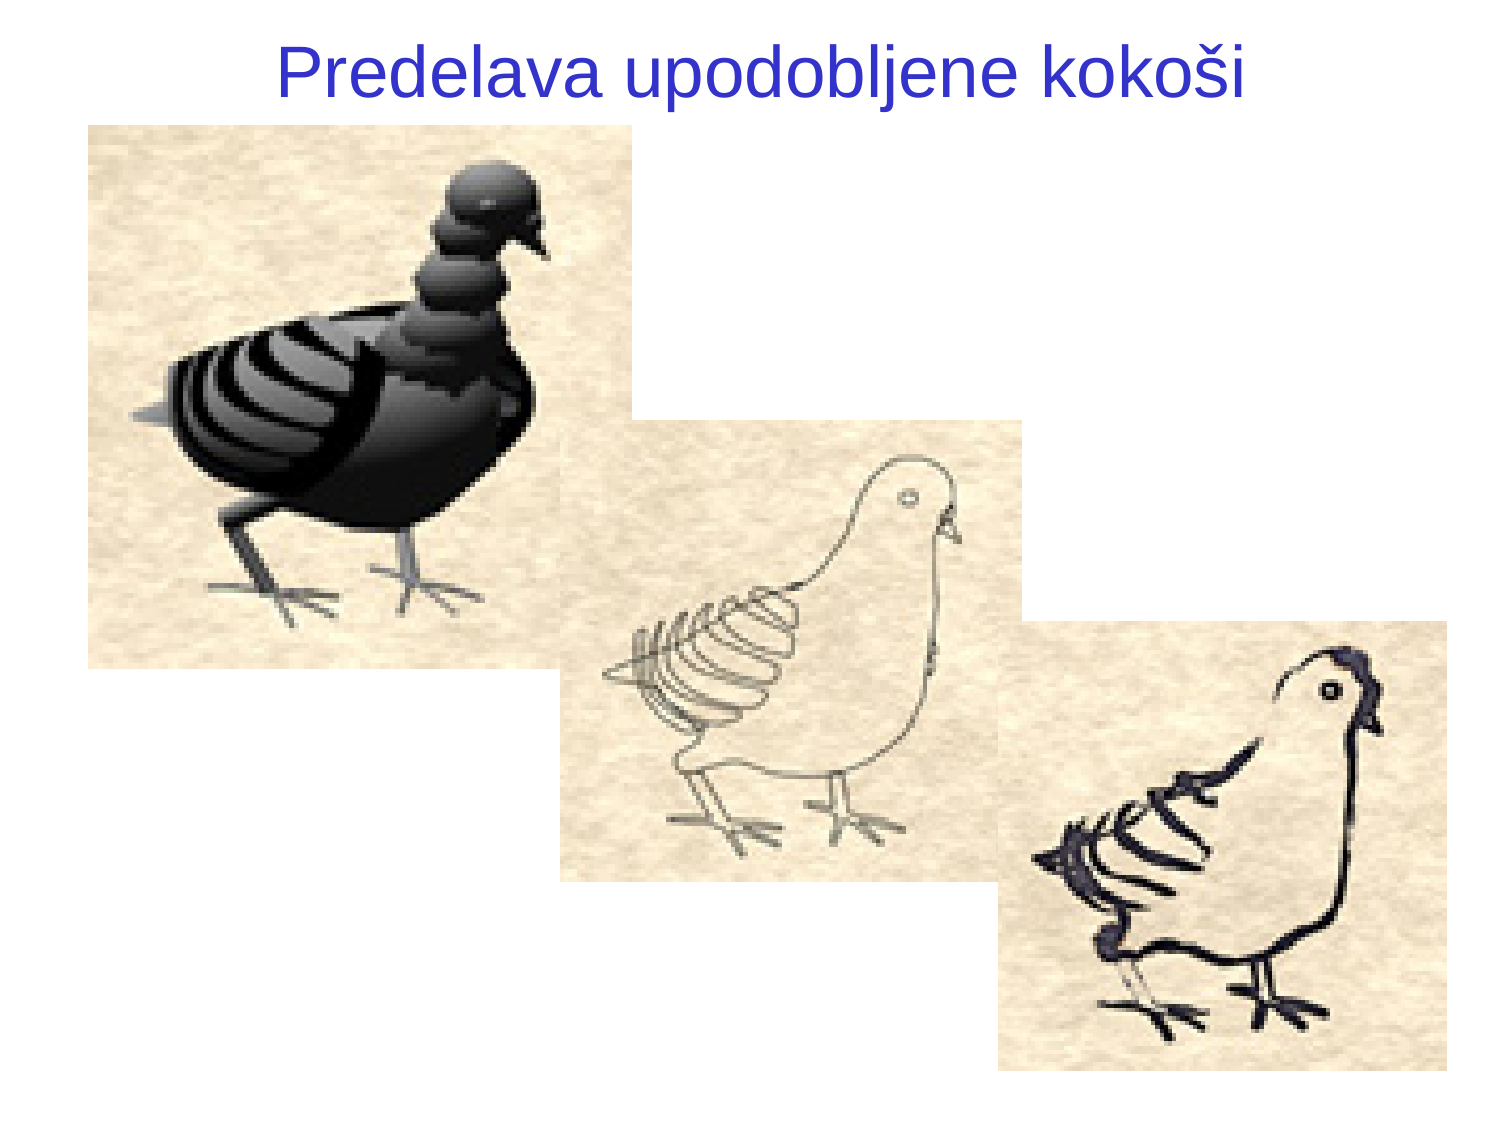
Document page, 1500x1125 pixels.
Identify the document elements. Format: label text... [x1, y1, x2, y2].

picture [88, 125, 1447, 1071]
title Predelava upodobljene kokoši [123, 0, 1399, 138]
